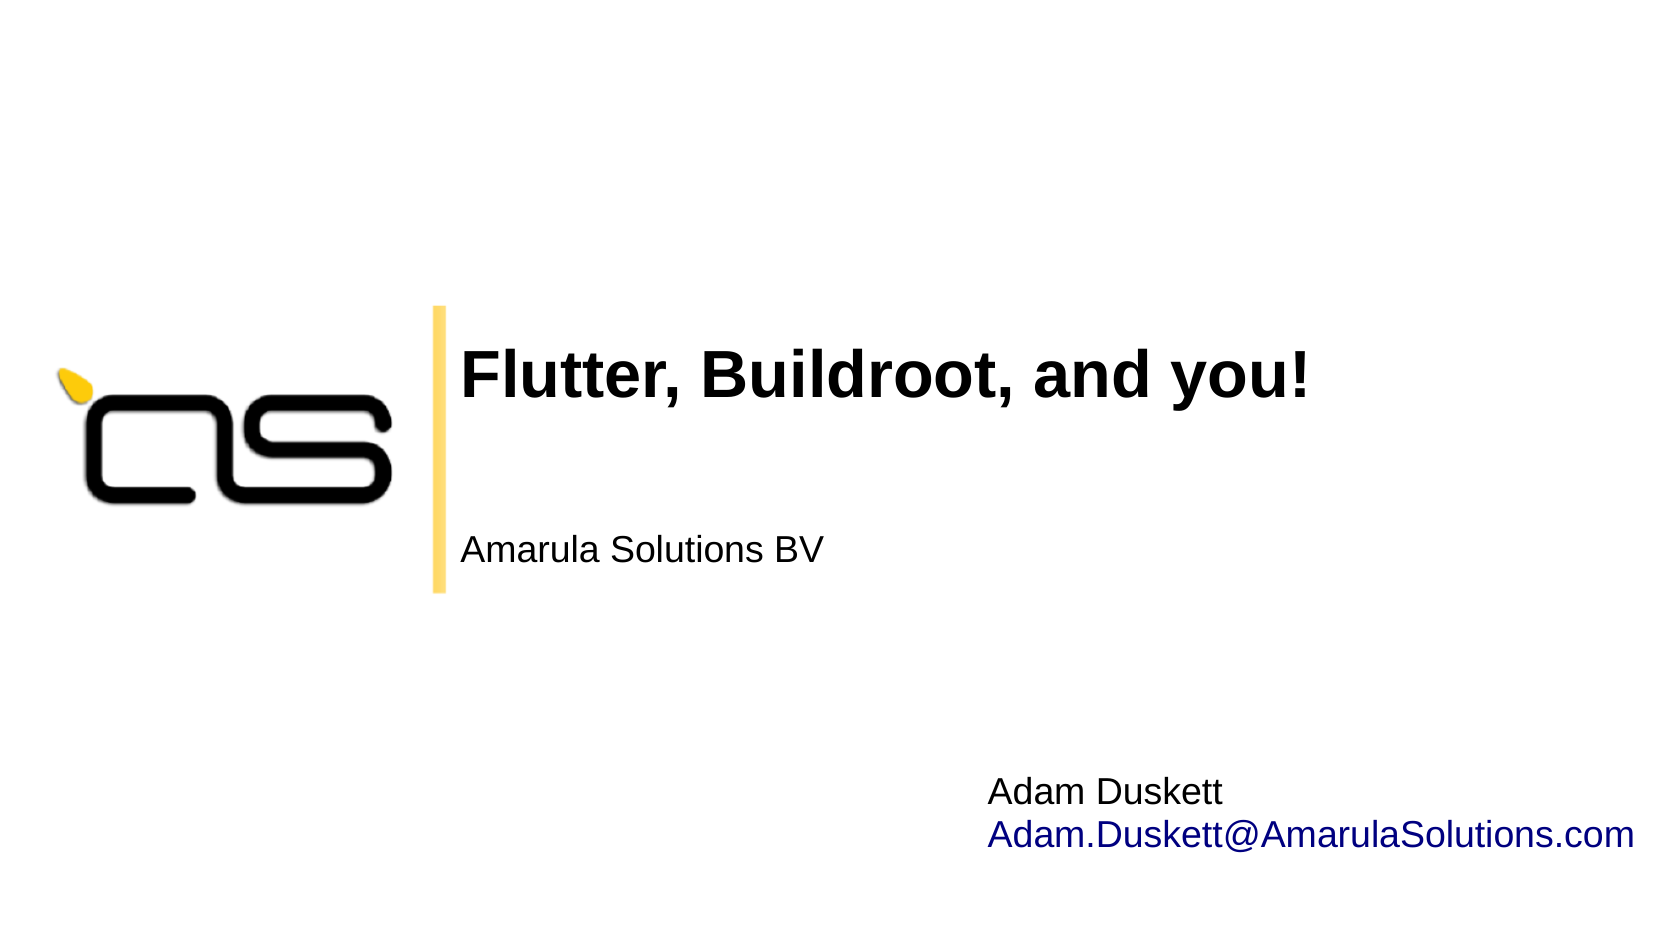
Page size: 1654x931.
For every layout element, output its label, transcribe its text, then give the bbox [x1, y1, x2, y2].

picture [49, 303, 451, 601]
subtitle Flutter, Buildroot, and you! Amarula Solutions BV [450, 337, 1313, 712]
text_box Adam Duskett Adam.Duskett@AmarulaSolutions.com [972, 763, 1651, 863]
